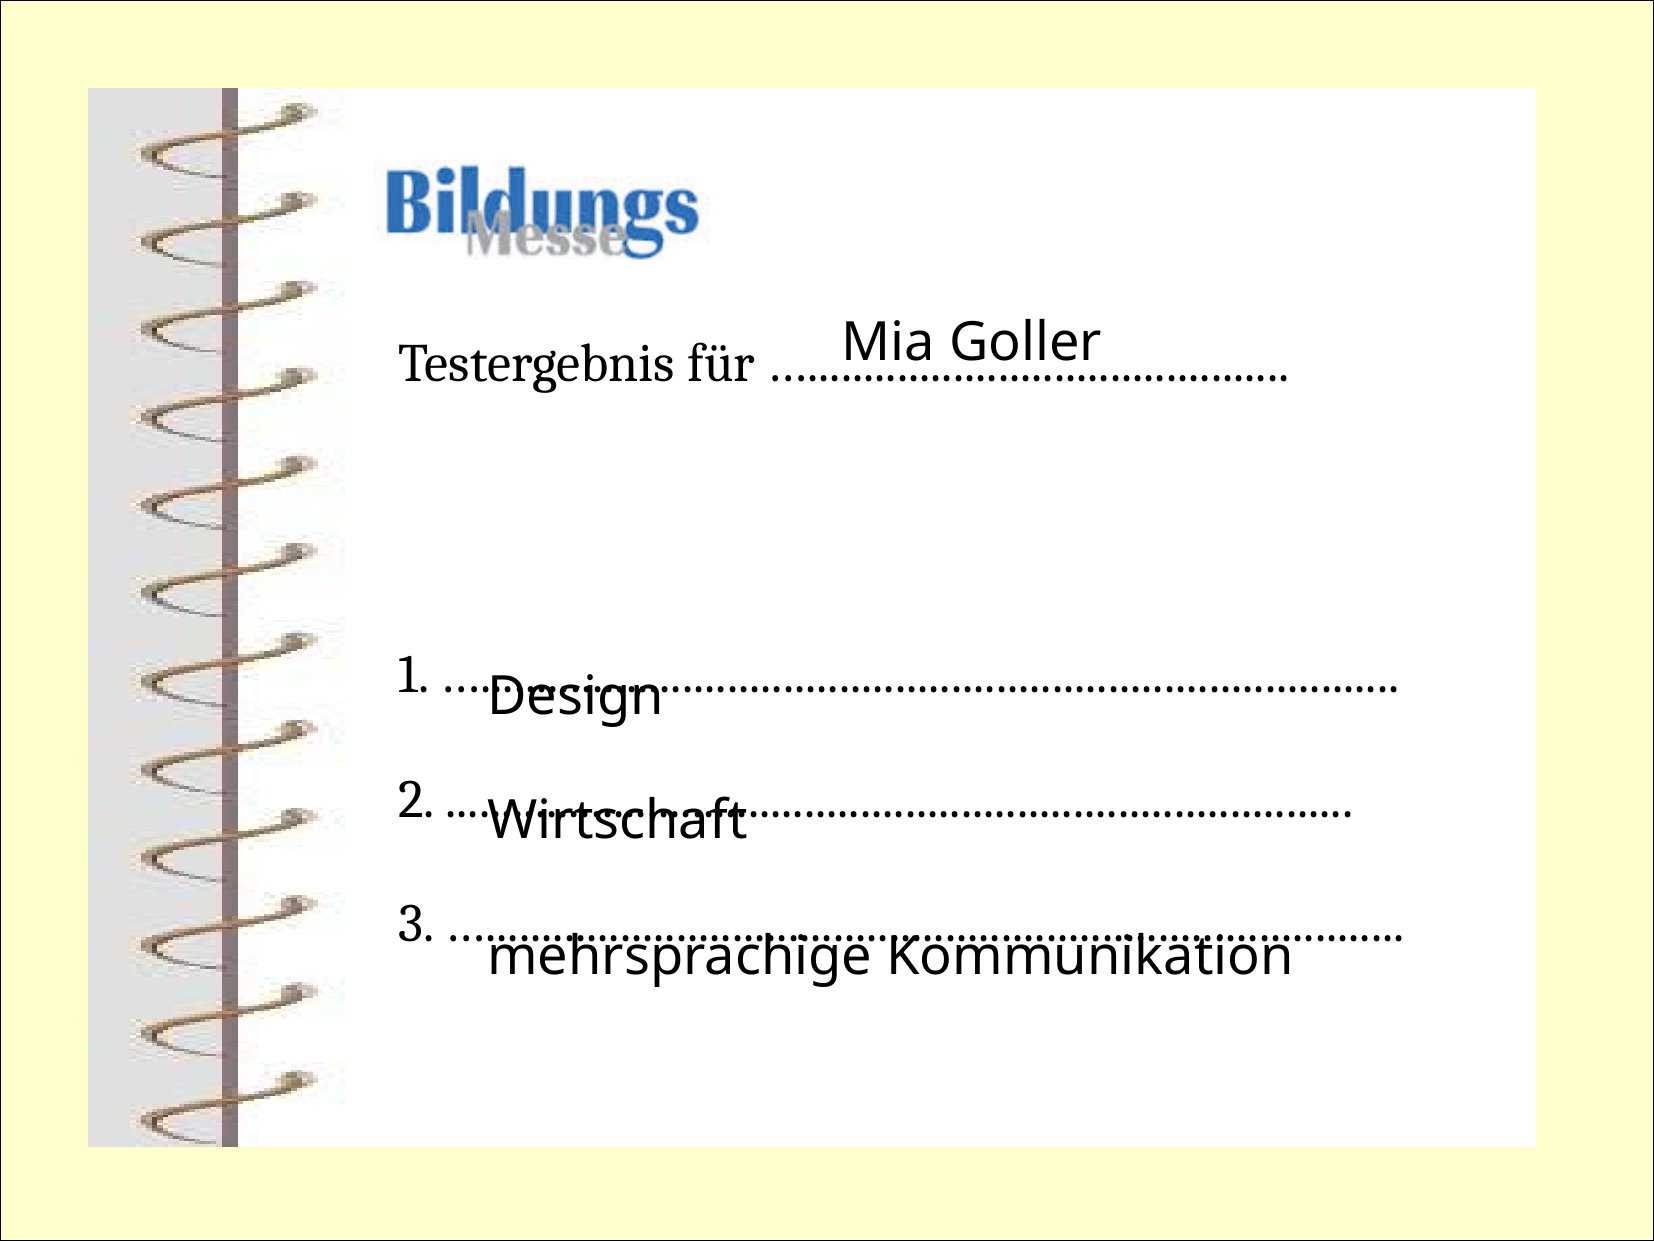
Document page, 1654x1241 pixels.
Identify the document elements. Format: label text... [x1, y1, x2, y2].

text_box Mia Goller [826, 295, 1477, 396]
text_box Wirtschaft [472, 773, 1123, 875]
text_box Design [472, 649, 1123, 751]
picture [88, 88, 1536, 1147]
text_box Testergebnis für …........................................... 1. ….................................................................................. 2. ................................................................................. 3. ….................................................................................. [383, 324, 1565, 1010]
text_box mehrsprachige Kommunikation [472, 909, 1595, 1010]
text_box [0, 0, 1654, 1241]
